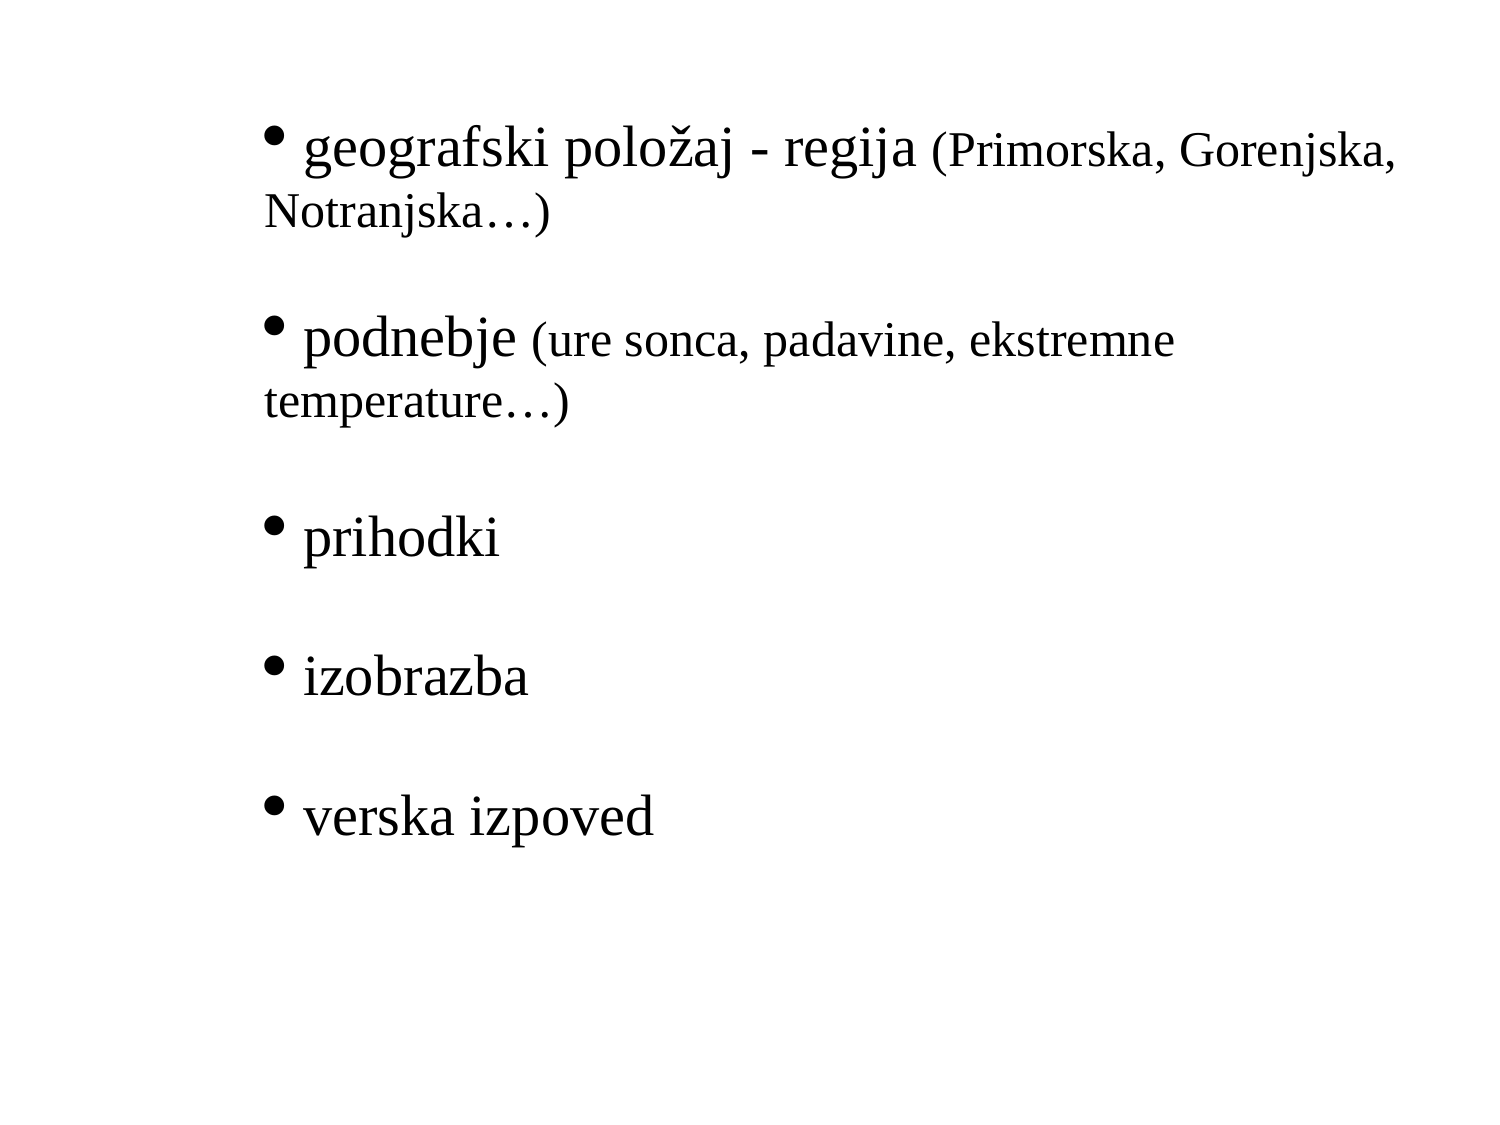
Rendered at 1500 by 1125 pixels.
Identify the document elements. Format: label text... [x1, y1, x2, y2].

text_box geografski položaj - regija (Primorska, Gorenjska, Notranjska…) podnebje (ure sonca, padavine, ekstremne temperature…) prihodki izobrazba verska izpoved [249, 99, 1413, 926]
